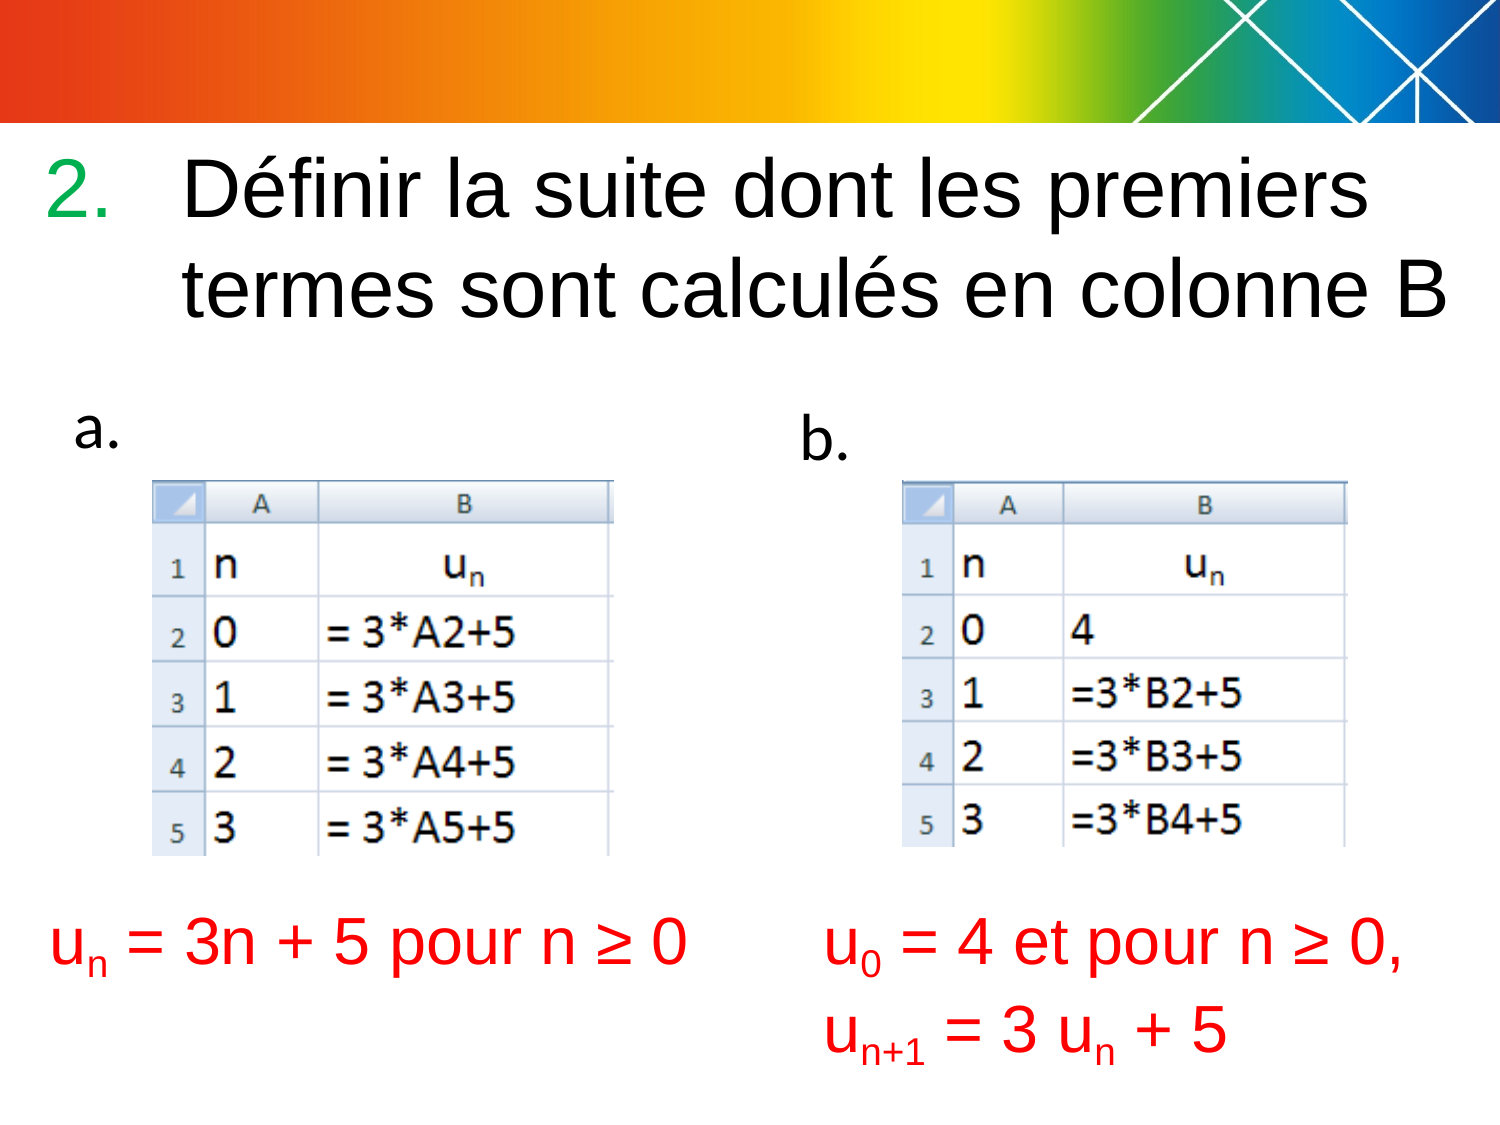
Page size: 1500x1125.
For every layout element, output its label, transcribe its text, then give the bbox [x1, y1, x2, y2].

picture [1340, 0, 1500, 123]
picture [152, 480, 614, 856]
picture [902, 480, 1348, 847]
title Définir la suite dont les premiers termes sont calculés en colonne B [29, 164, 1500, 305]
text_box u0 = 4 et pour n ≥ 0, un+1 = 3 un + 5 [808, 890, 1500, 1081]
text_box b. [785, 386, 1341, 562]
text_box a. [58, 374, 614, 630]
picture [0, 0, 1358, 123]
text_box un = 3n + 5 pour n ≥ 0 [35, 890, 727, 994]
